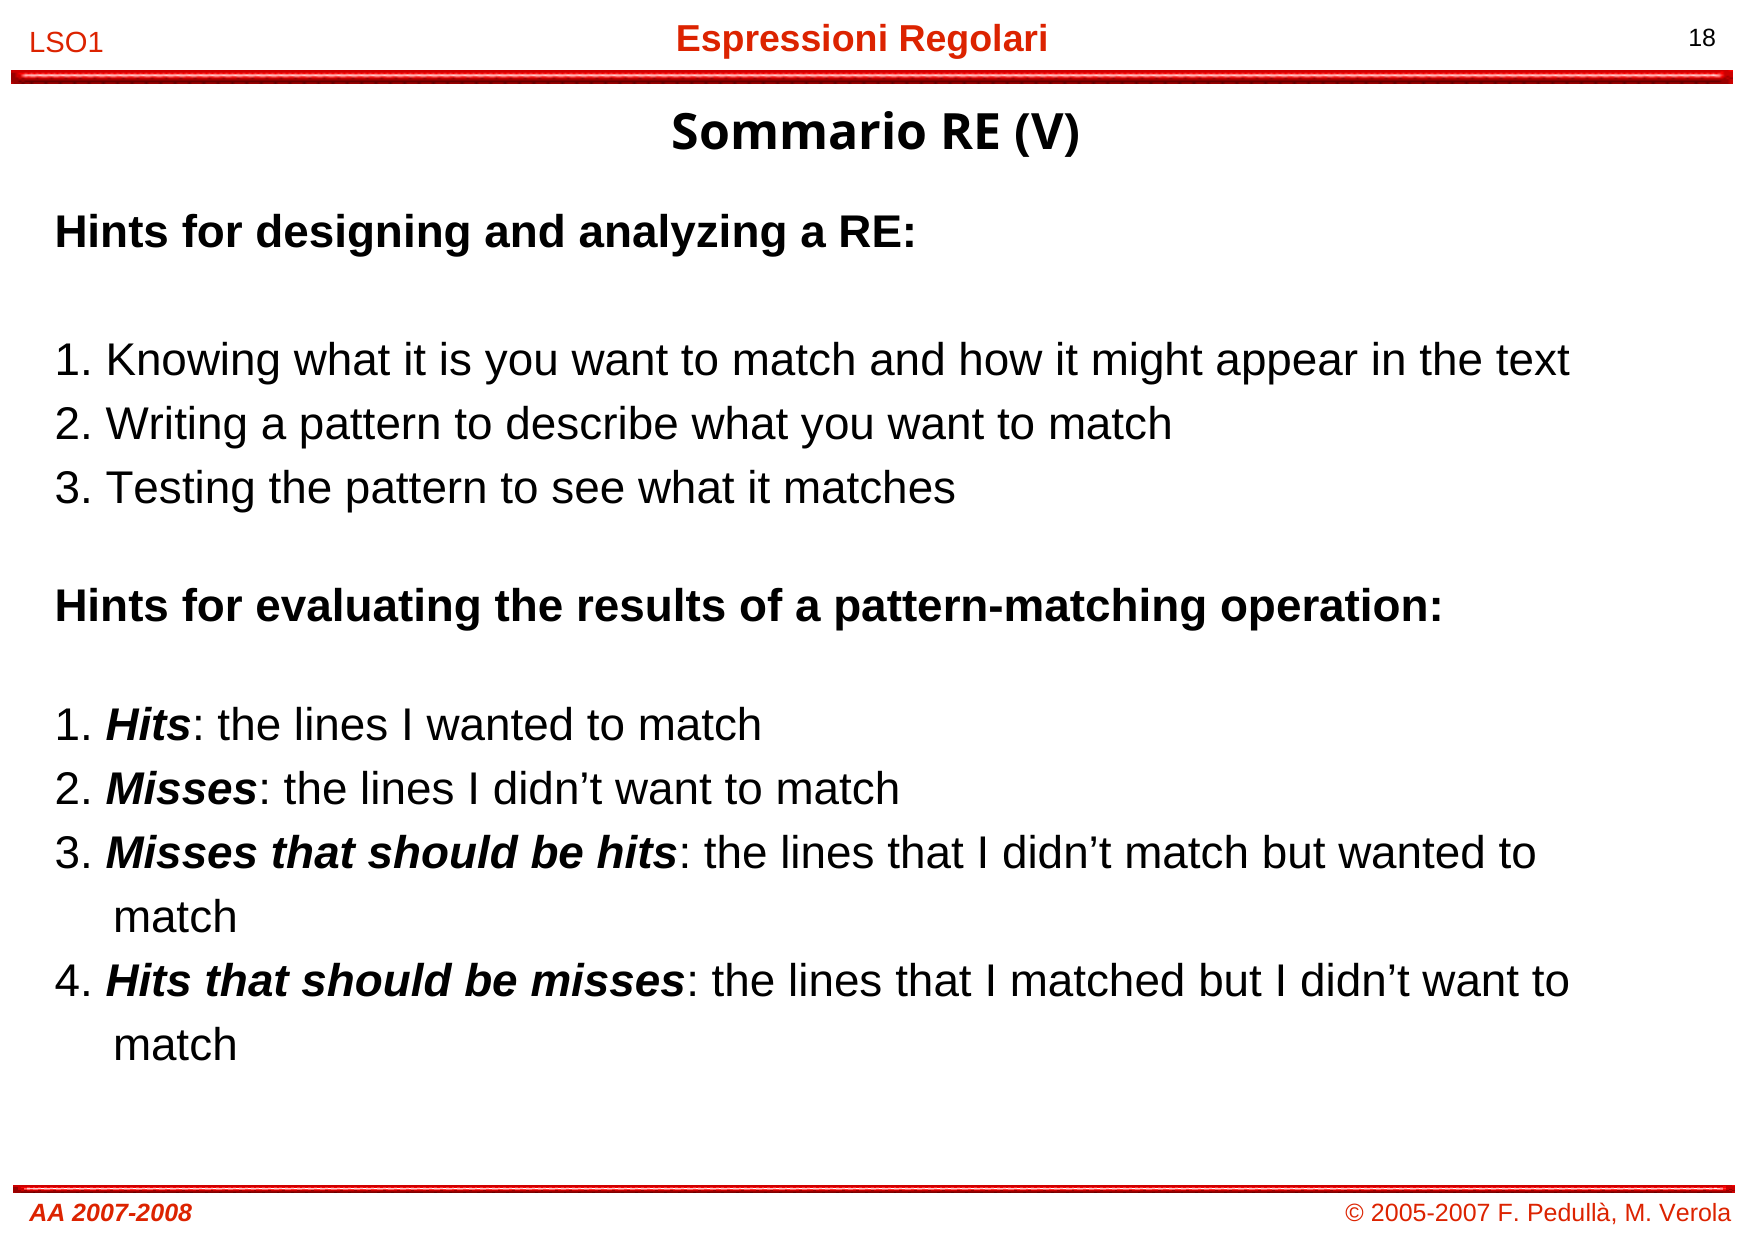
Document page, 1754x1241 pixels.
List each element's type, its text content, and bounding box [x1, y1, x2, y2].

picture [11, 70, 1733, 84]
title Sommario RE (V) [621, 84, 1132, 180]
picture [13, 1185, 1735, 1193]
list Hints for designing and analyzing a RE: 1. Knowing what it is you want to match and how it might appear in the text 2. Writing a pattern to describe what you want to match 3. Testing the pattern to see what it matches Hints for evaluating the results of a pattern-matching operation: 1. Hits: the lines I wanted to match 2. Misses: the lines I didn’t want to match 3. Misses that should be hits: the lines that I didn’t match but wanted to match 4. Hits that should be misses: the lines that I matched but I didn’t want to match [36, 196, 1674, 1179]
